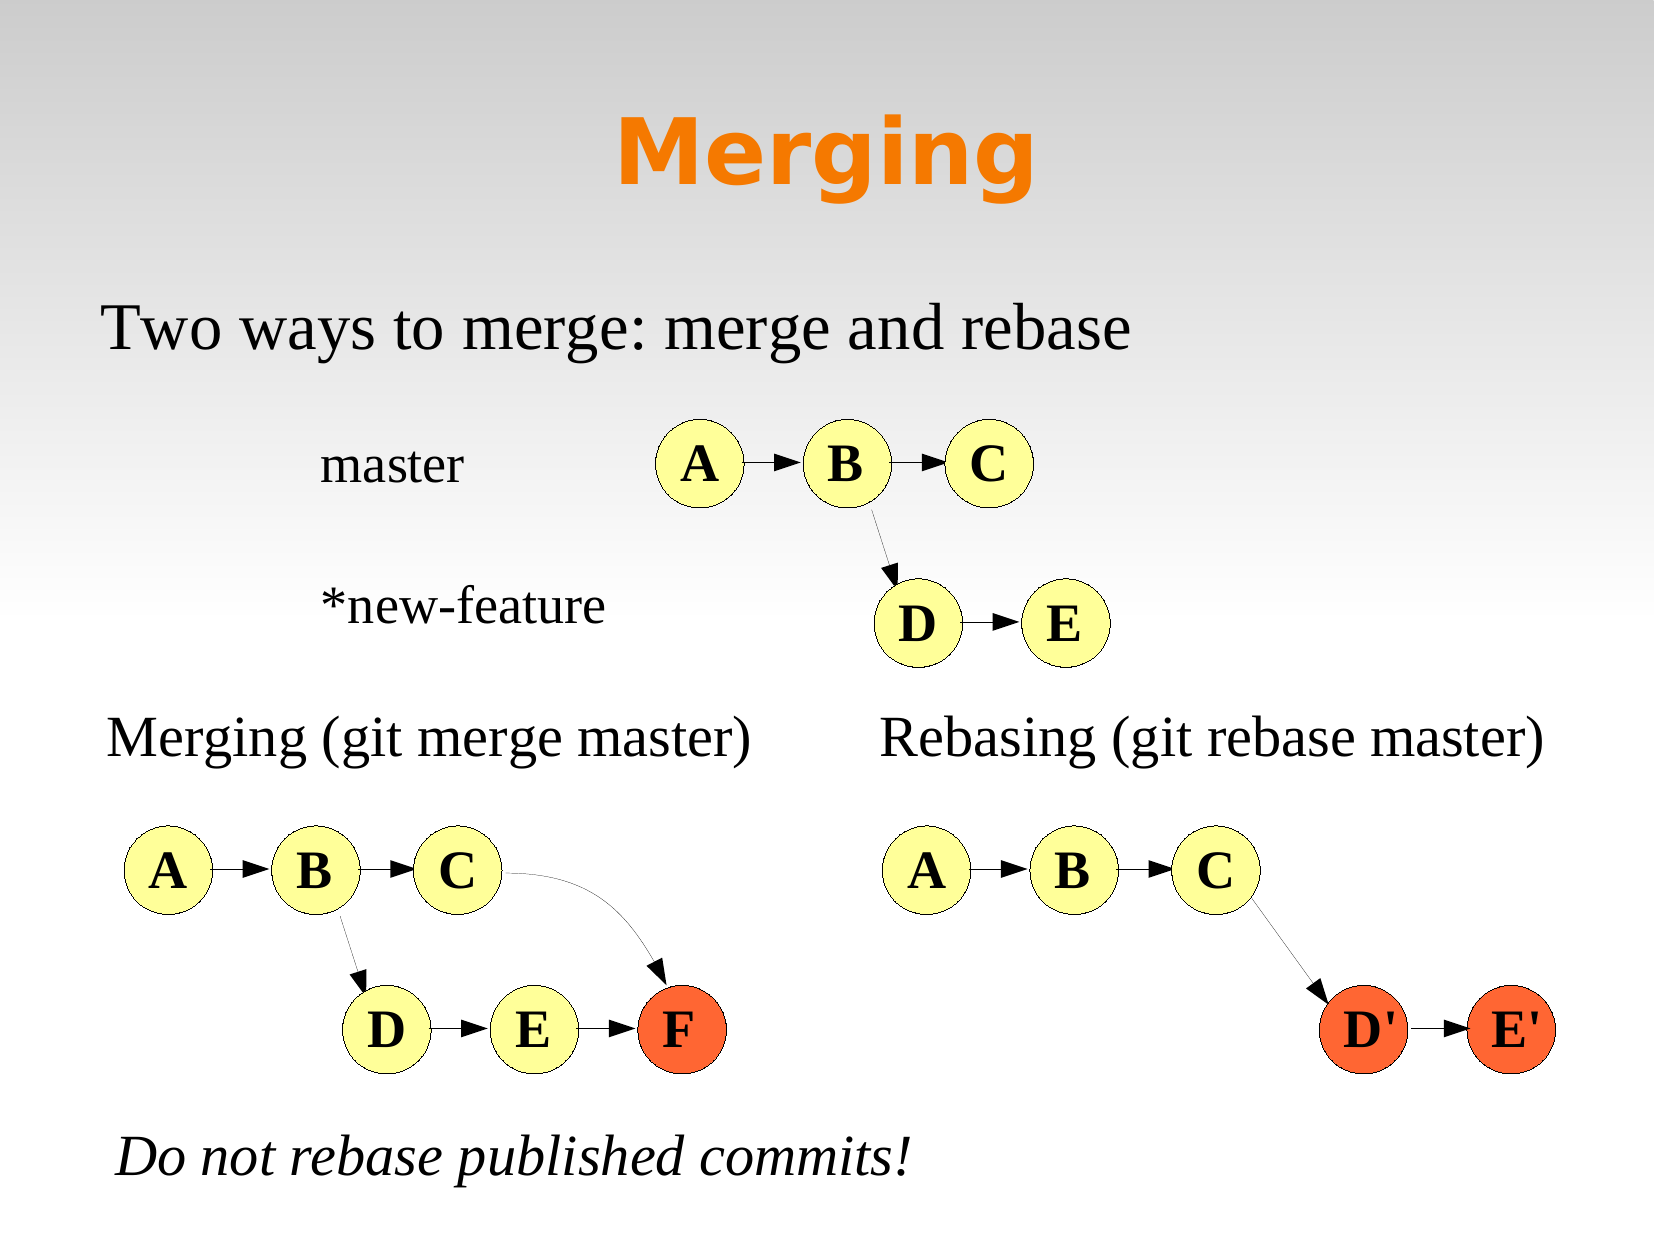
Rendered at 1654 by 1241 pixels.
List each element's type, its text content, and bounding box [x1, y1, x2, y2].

text_box B [813, 425, 880, 512]
text_box C [1181, 832, 1251, 919]
text_box B [1039, 832, 1106, 919]
text_box [1029, 843, 1039, 898]
list Two ways to merge: merge and rebase [82, 290, 1571, 384]
text_box [1251, 842, 1261, 898]
text_box [271, 842, 281, 898]
list Merging (git merge master) [88, 704, 898, 776]
text_box [660, 985, 704, 991]
text_box D' [1329, 991, 1414, 1078]
text_box [825, 419, 870, 425]
text_box D [352, 991, 422, 1078]
text_box E' [1476, 991, 1558, 1078]
text_box [1466, 1002, 1476, 1057]
text_box *new-feature [306, 568, 619, 649]
text_box [711, 996, 727, 1064]
text_box [422, 1002, 432, 1057]
text_box [1319, 1001, 1329, 1058]
text_box [493, 843, 503, 897]
text_box [145, 825, 191, 832]
text_box [637, 1002, 647, 1057]
text_box [512, 985, 557, 991]
text_box [678, 419, 722, 425]
text_box [895, 578, 941, 585]
text_box F [647, 991, 711, 1078]
text_box A [892, 832, 962, 919]
text_box [904, 825, 950, 832]
text_box master [306, 426, 480, 507]
text_box [124, 843, 133, 897]
text_box C [423, 832, 493, 919]
text_box [874, 596, 883, 650]
text_box [567, 999, 579, 1060]
text_box E [1031, 585, 1098, 671]
text_box [967, 419, 1011, 425]
text_box [962, 843, 971, 897]
text_box [1489, 985, 1533, 991]
text_box [880, 433, 892, 494]
text_box C [954, 425, 1024, 512]
text_box [882, 842, 892, 898]
text_box [1341, 985, 1386, 991]
text_box [1043, 578, 1089, 585]
text_box [953, 595, 963, 651]
text_box [1171, 842, 1181, 898]
text_box [1098, 592, 1111, 654]
text_box A [133, 832, 203, 919]
text_box [342, 1002, 352, 1057]
text_box [146, 708, 177, 779]
text_box [1106, 839, 1119, 902]
text_box [1051, 825, 1097, 832]
text_box [944, 436, 954, 491]
text_box [413, 842, 423, 898]
text_box [655, 436, 665, 491]
text_box [803, 435, 813, 492]
text_box E [500, 991, 567, 1078]
text_box Do not rebase published commits! [100, 1115, 1312, 1211]
text_box [293, 825, 339, 832]
text_box [348, 839, 361, 901]
text_box [490, 1001, 500, 1058]
list Rebasing (git rebase master) [898, 704, 1577, 776]
text_box B [281, 832, 348, 919]
text_box [1193, 825, 1239, 832]
text_box [1021, 595, 1031, 651]
text_box [435, 825, 481, 832]
text_box [1024, 436, 1034, 492]
text_box [735, 436, 745, 491]
text_box A [665, 425, 735, 512]
text_box D [883, 585, 953, 671]
text_box [365, 985, 409, 991]
text_box [203, 842, 213, 898]
title Merging [82, 56, 1571, 250]
